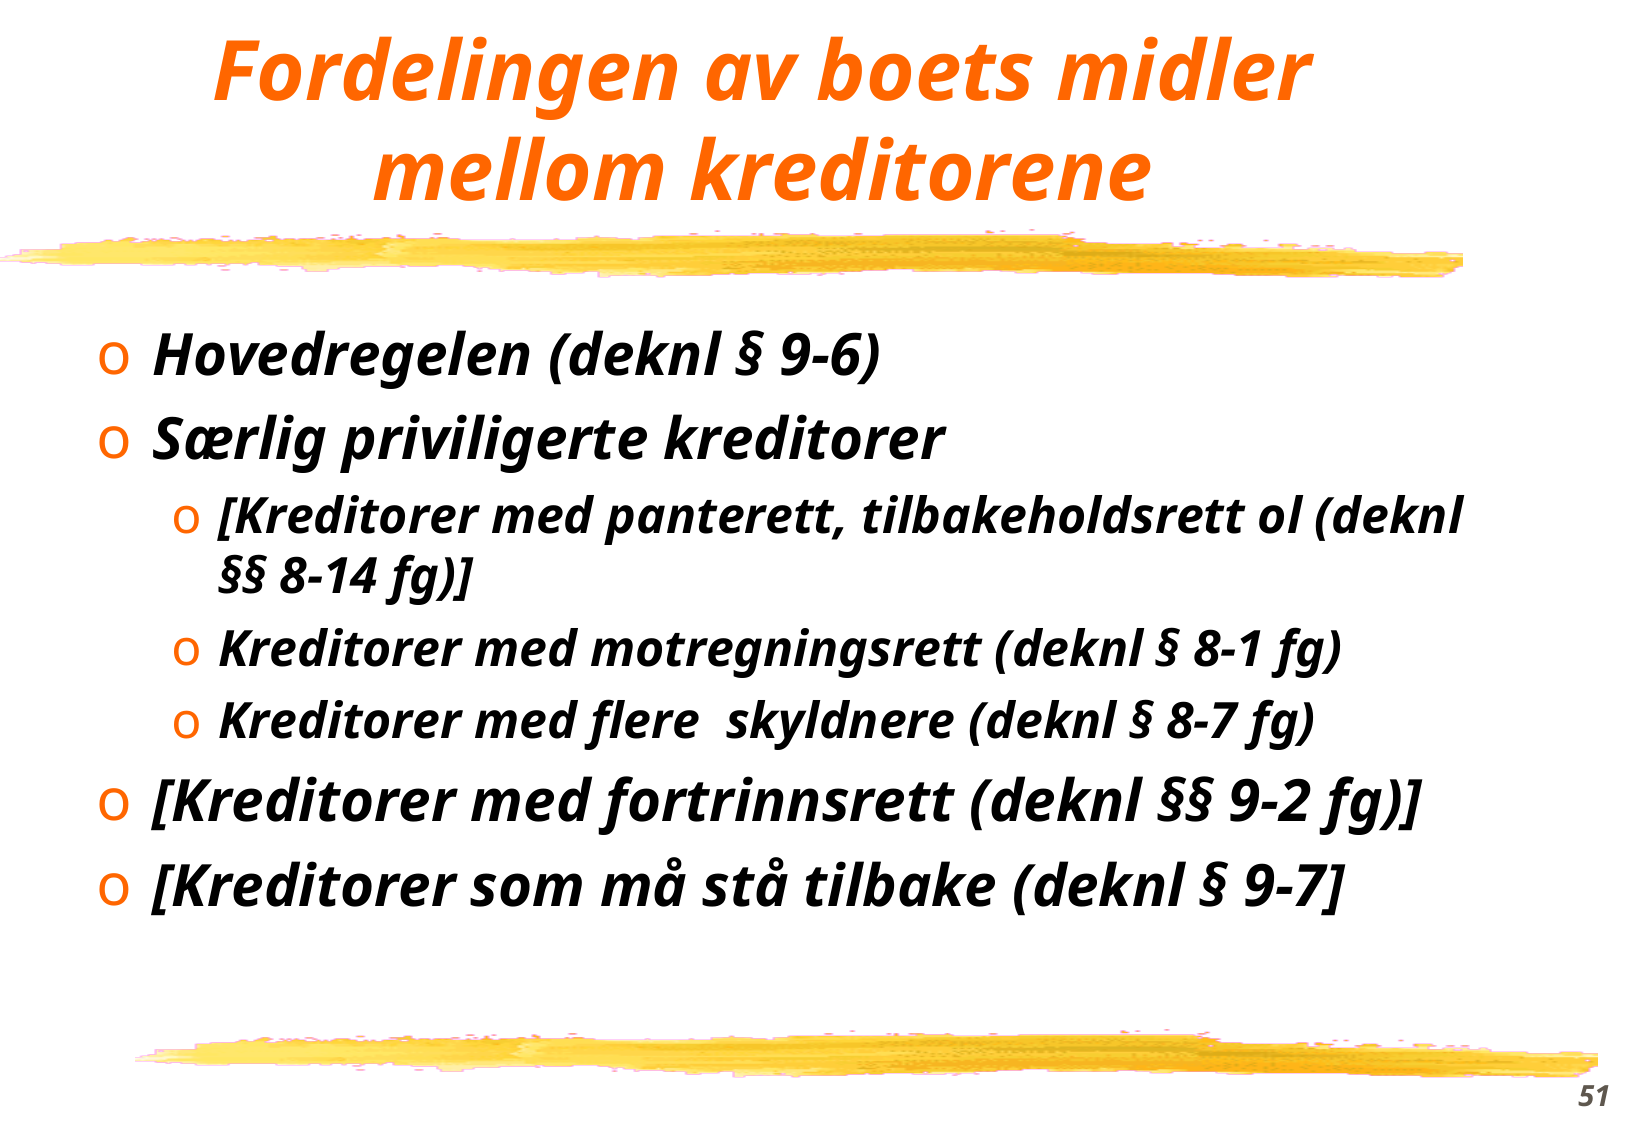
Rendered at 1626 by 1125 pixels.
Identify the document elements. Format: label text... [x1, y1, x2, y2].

title Fordelingen av boets midler mellom kreditorene [72, 9, 1454, 225]
picture [135, 1024, 1598, 1088]
picture [0, 224, 1463, 288]
text_box 47 [1516, 1050, 1626, 1125]
list Hovedregelen (deknl § 9-6) Særlig priviligerte kreditorer [Kreditorer med panterett, tilbakeholdsrett ol (deknl §§ 8-14 fg)] Kreditorer med motregningsrett (deknl § 8-1 fg) Kreditorer med flere skyldnere (deknl § 8-7 fg) [Kreditorer med fortrinnsrett (deknl §§ 9-2 fg)] [Kreditorer som må stå tilbake (deknl § 9-7] [81, 309, 1535, 1001]
